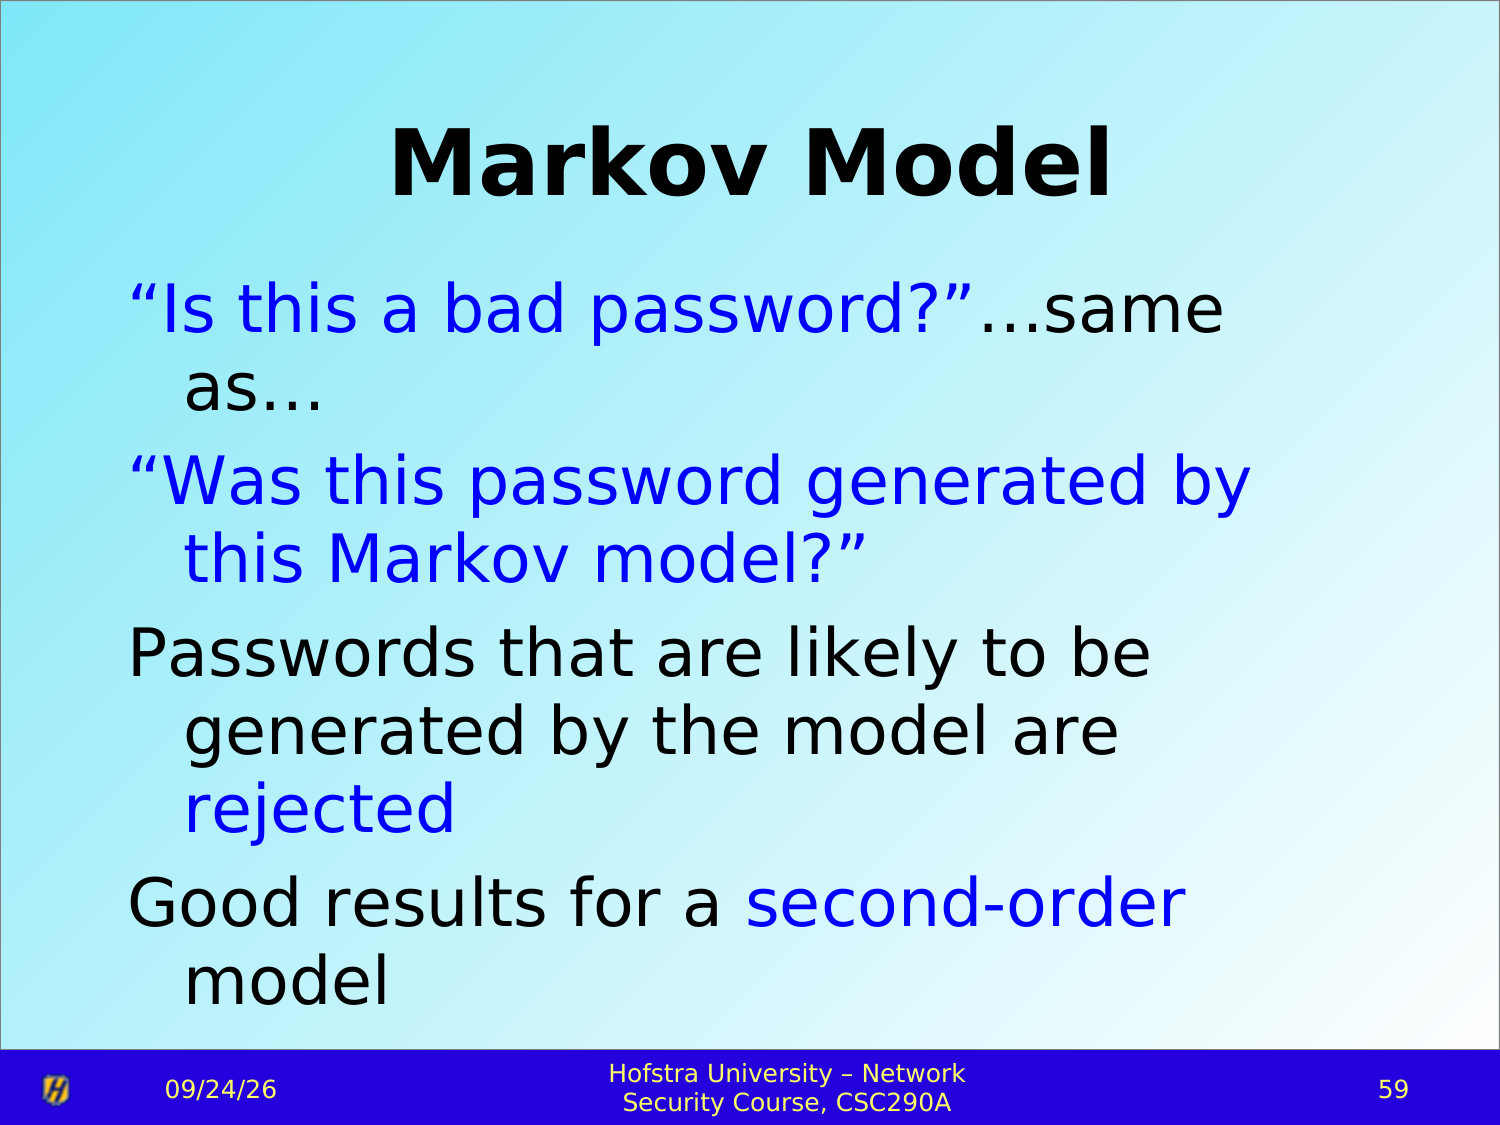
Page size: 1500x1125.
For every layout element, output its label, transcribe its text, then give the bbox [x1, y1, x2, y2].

title Markov Model [112, 98, 1391, 225]
picture [37, 1072, 76, 1110]
list “Is this a bad password?”…same as… “Was this password generated by this Markov model?” Passwords that are likely to be generated by the model are rejected Good results for a second-order model [112, 262, 1388, 1028]
